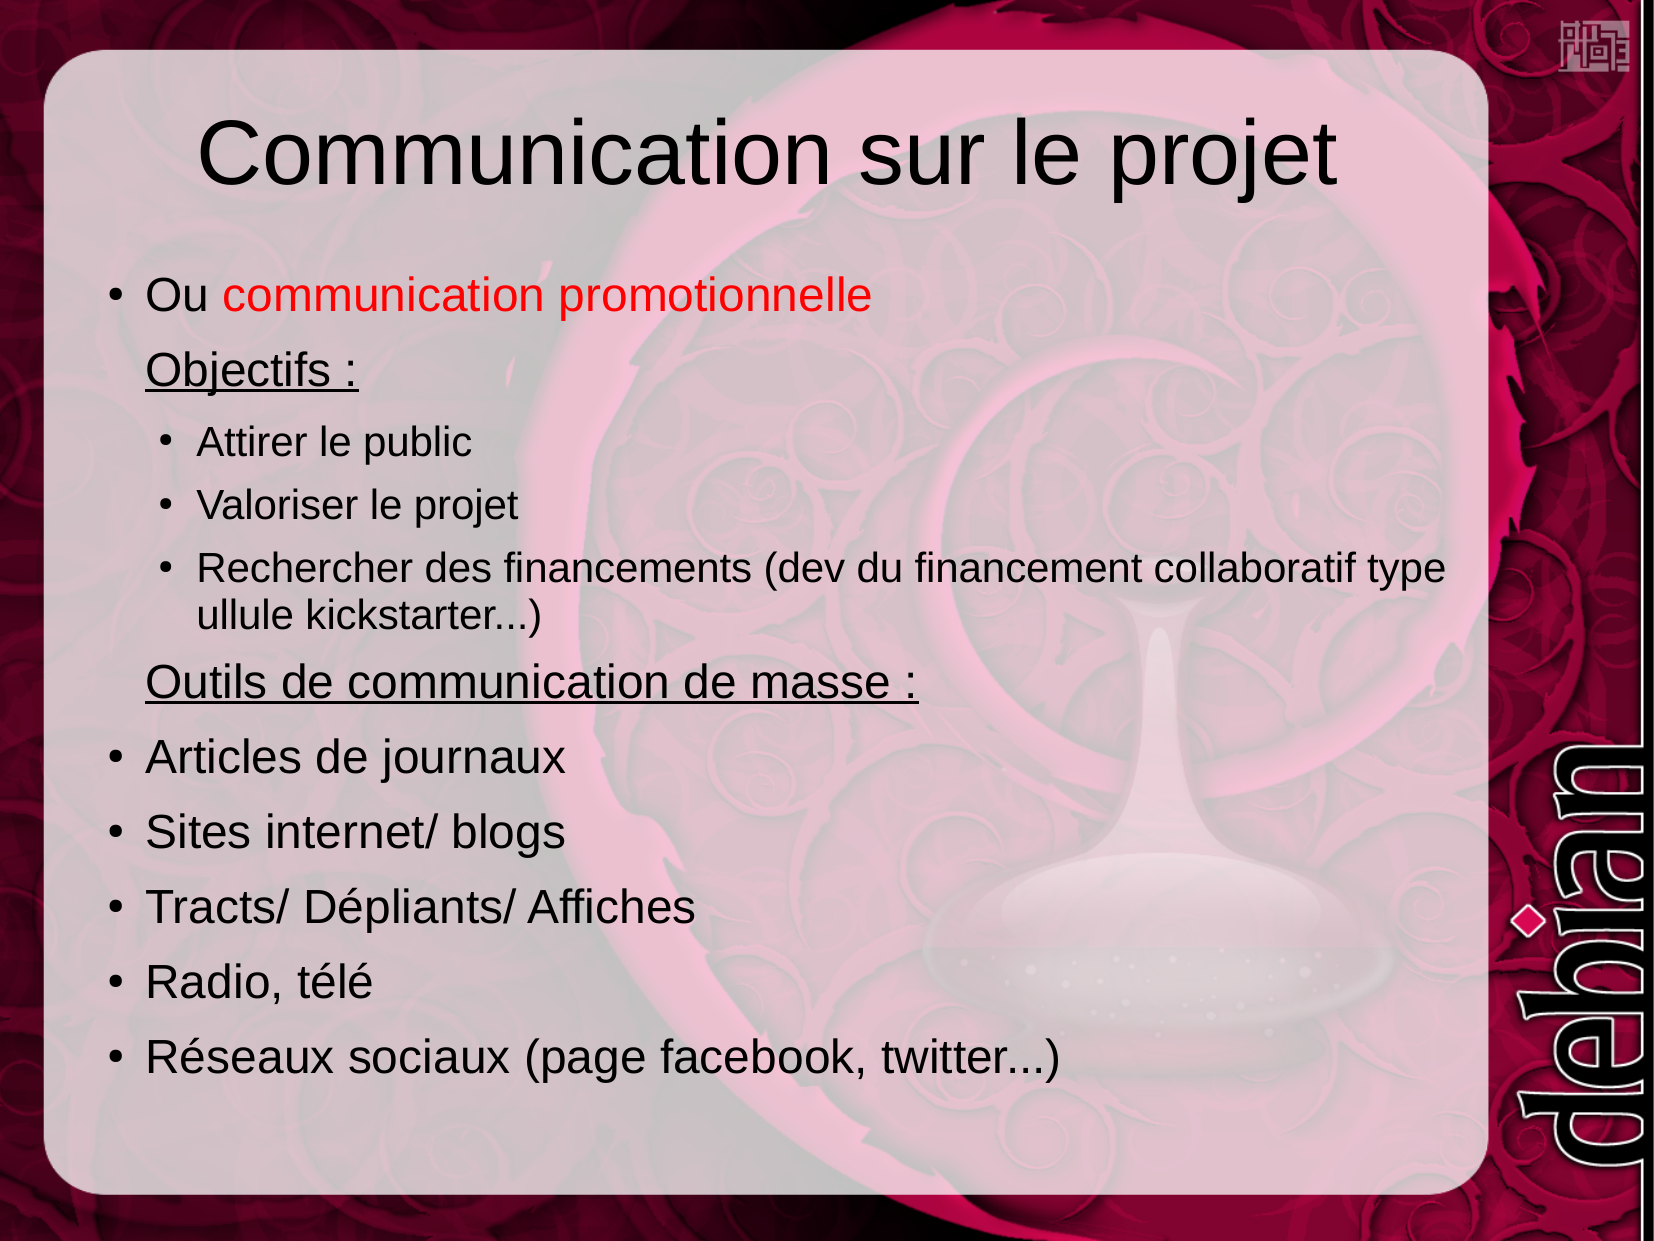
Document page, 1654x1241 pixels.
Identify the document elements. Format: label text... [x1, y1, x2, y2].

title Communication sur le projet [59, 49, 1477, 257]
picture [0, 0, 1654, 1241]
list Ou communication promotionnelle Objectifs : Attirer le public Valoriser le projet Rechercher des financements (dev du financement collaboratif type ullule kickstarter...) Outils de communication de masse : Articles de journaux Sites internet/ blogs Tracts/ Dépliants/ Affiches Radio, télé Réseaux sociaux (page facebook, twitter...) [94, 268, 1512, 1087]
